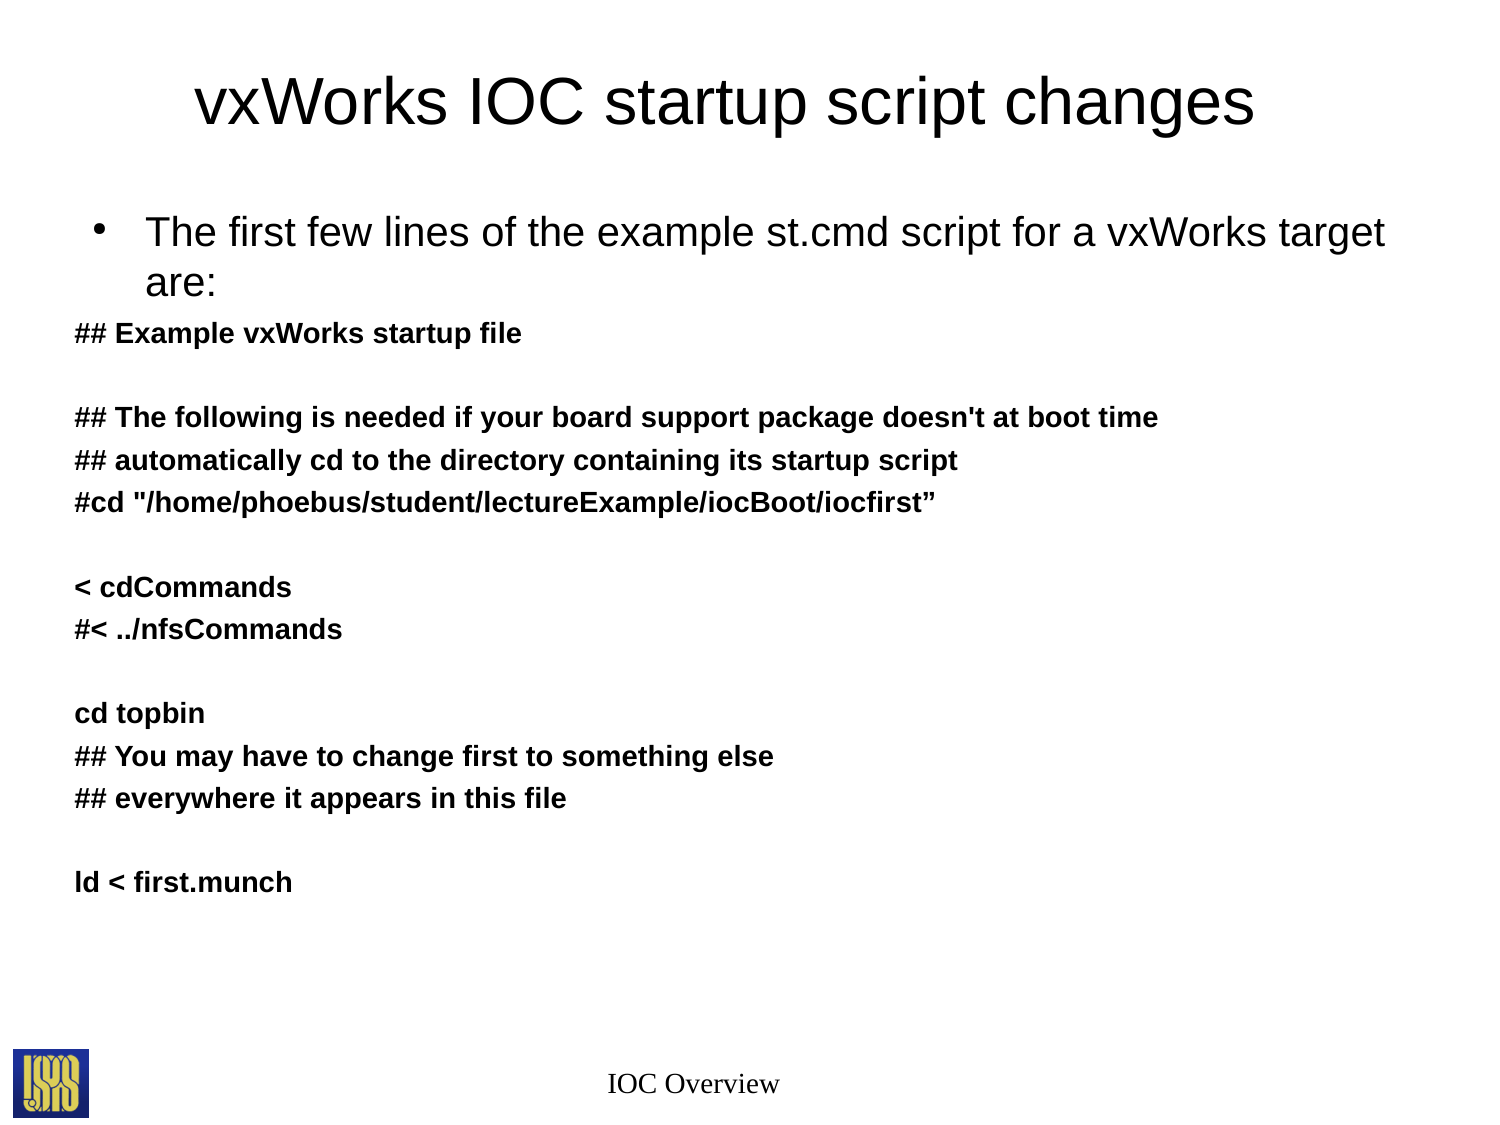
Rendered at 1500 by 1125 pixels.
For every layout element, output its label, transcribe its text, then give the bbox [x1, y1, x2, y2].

title vxWorks IOC startup script changes [55, 57, 1361, 146]
list The first few lines of the example st.cmd script for a vxWorks target are: ## Example vxWorks startup file ## The following is needed if your board support package doesn't at boot time ## automatically cd to the directory containing its startup script #cd "/home/phoebus/student/lectureExample/iocBoot/iocfirst” < cdCommands #< ../nfsCommands cd topbin ## You may have to change first to something else ## everywhere it appears in this file ld < first.munch [59, 197, 1444, 978]
picture [13, 1049, 89, 1118]
